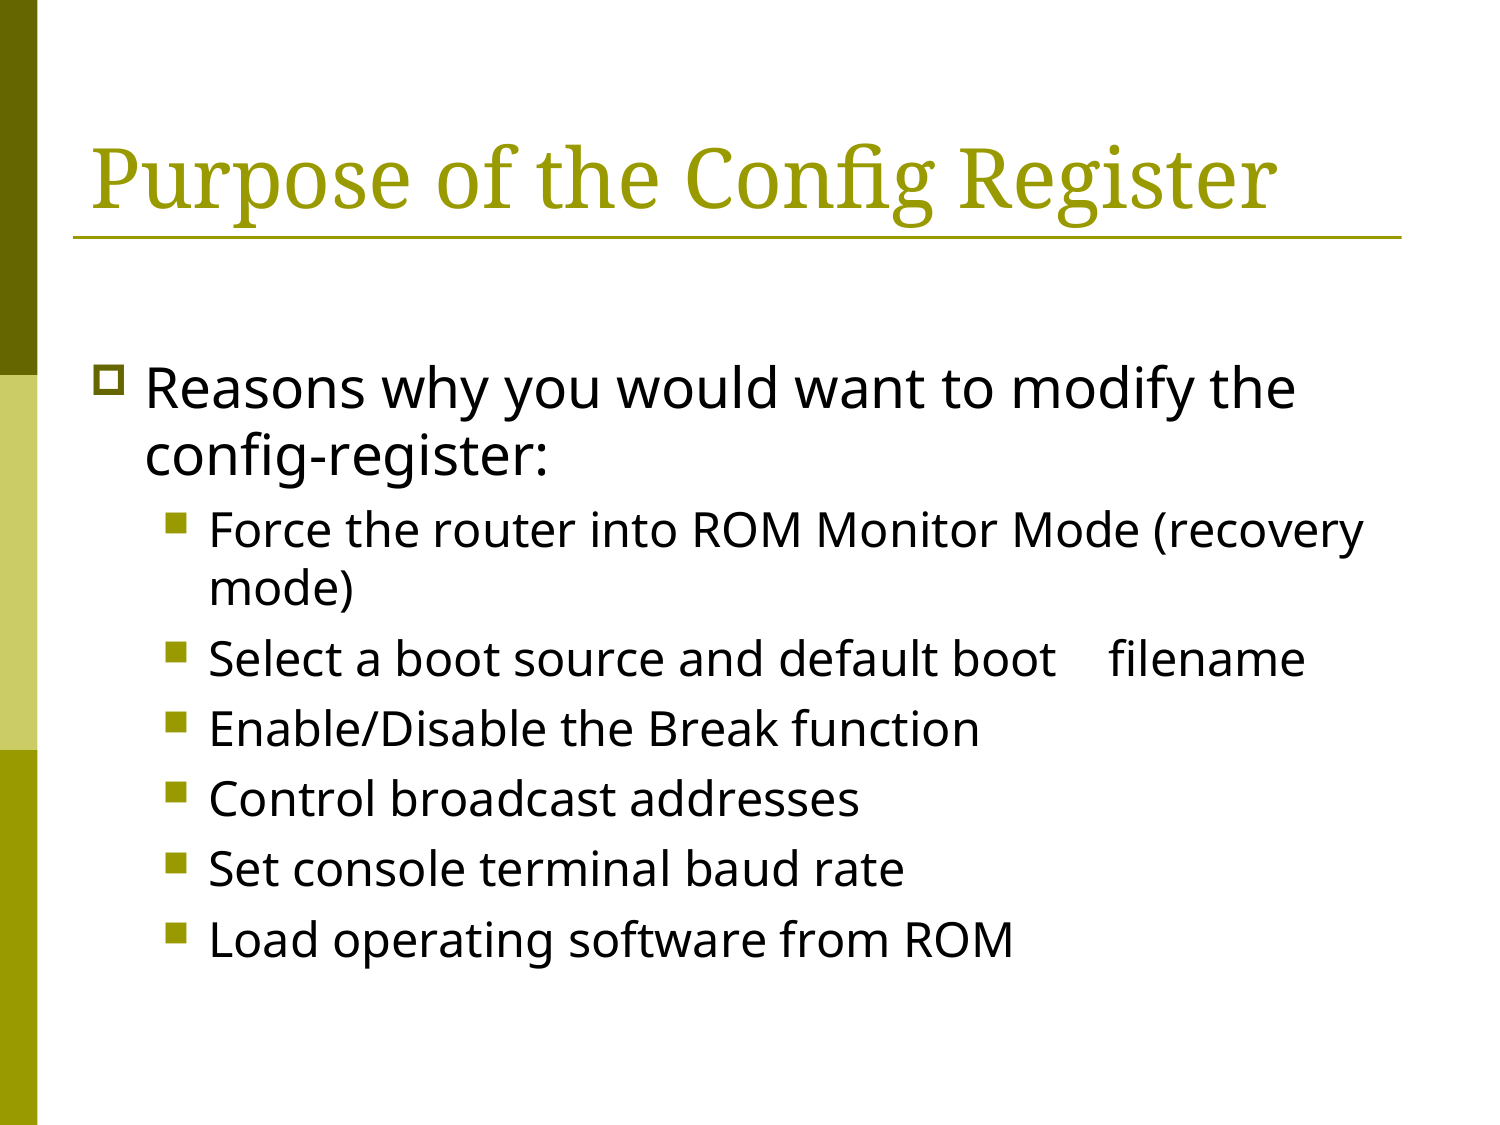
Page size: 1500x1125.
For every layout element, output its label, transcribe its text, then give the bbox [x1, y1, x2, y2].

list Reasons why you would want to modify the config-register: Force the router into ROM Monitor Mode (recovery mode) Select a boot source and default boot filename Enable/Disable the Break function Control broadcast addresses Set console terminal baud rate Load operating software from ROM [75, 262, 1426, 1024]
title Purpose of the Config Register [75, 45, 1426, 233]
